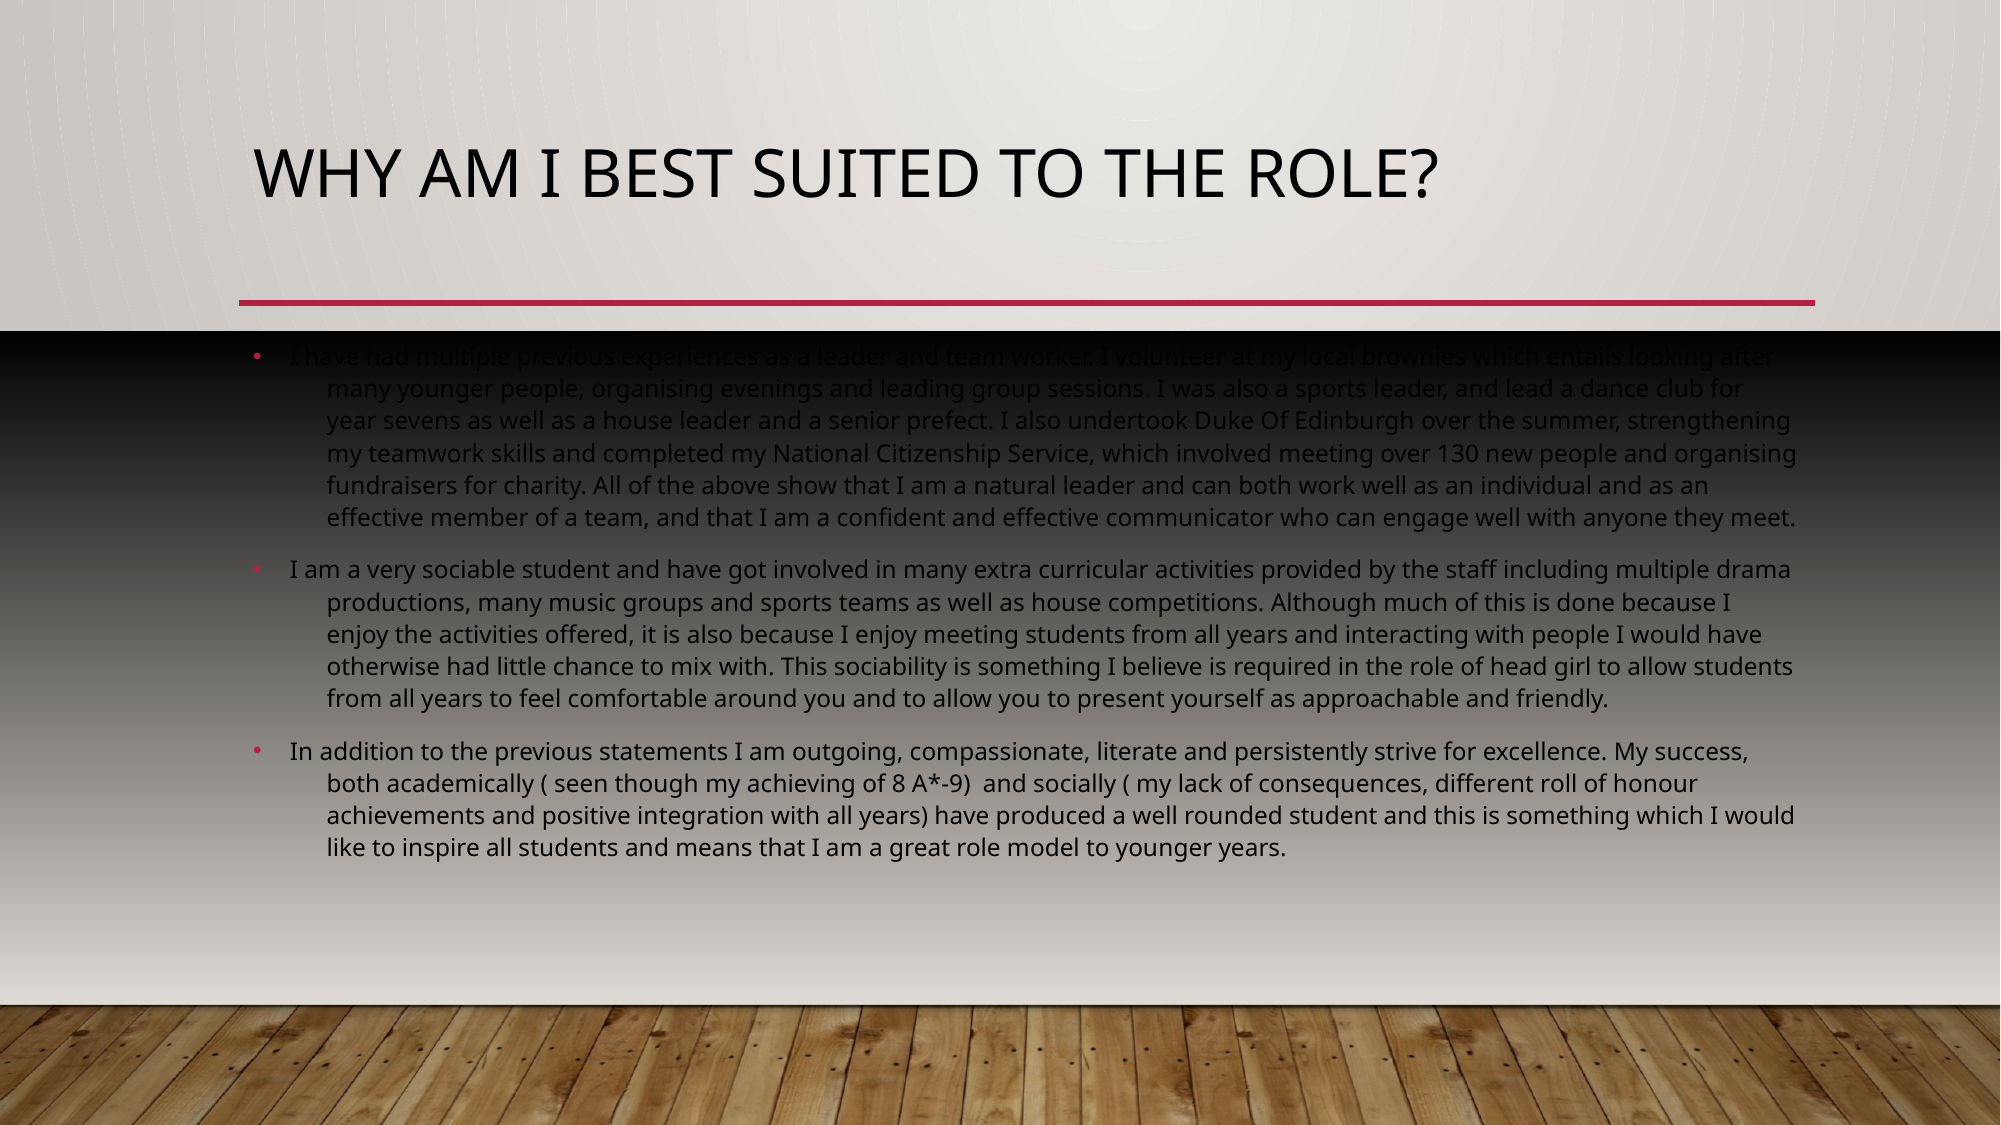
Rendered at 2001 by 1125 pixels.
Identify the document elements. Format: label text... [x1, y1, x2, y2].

list I have had multiple previous experiences as a leader and team worker. I volunteer at my local brownies which entails looking after many younger people, organising evenings and leading group sessions. I was also a sports leader, and lead a dance club for year sevens as well as a house leader and a senior prefect. I also undertook Duke Of Edinburgh over the summer, strengthening my teamwork skills and completed my National Citizenship Service, which involved meeting over 130 new people and organising fundraisers for charity. All of the above show that I am a natural leader and can both work well as an individual and as an effective member of a team, and that I am a confident and effective communicator who can engage well with anyone they meet. I am a very sociable student and have got involved in many extra curricular activities provided by the staff including multiple drama productions, many music groups and sports teams as well as house competitions. Although much of this is done because I enjoy the activities offered, it is also because I enjoy meeting students from all years and interacting with people I would have otherwise had little chance to mix with. This sociability is something I believe is required in the role of head girl to allow students from all years to feel comfortable around you and to allow you to present yourself as approachable and friendly. In addition to the previous statements I am outgoing, compassionate, literate and persistently strive for excellence. My success, both academically ( seen though my achieving of 8 A*-9) and socially ( my lack of consequences, different roll of honour achievements and positive integration with all years) have produced a well rounded student and this is something which I would like to inspire all students and means that I am a great role model to younger years. [238, 330, 1814, 897]
title WHY AM I BEST SUITED TO THE ROLE? [238, 131, 1814, 305]
